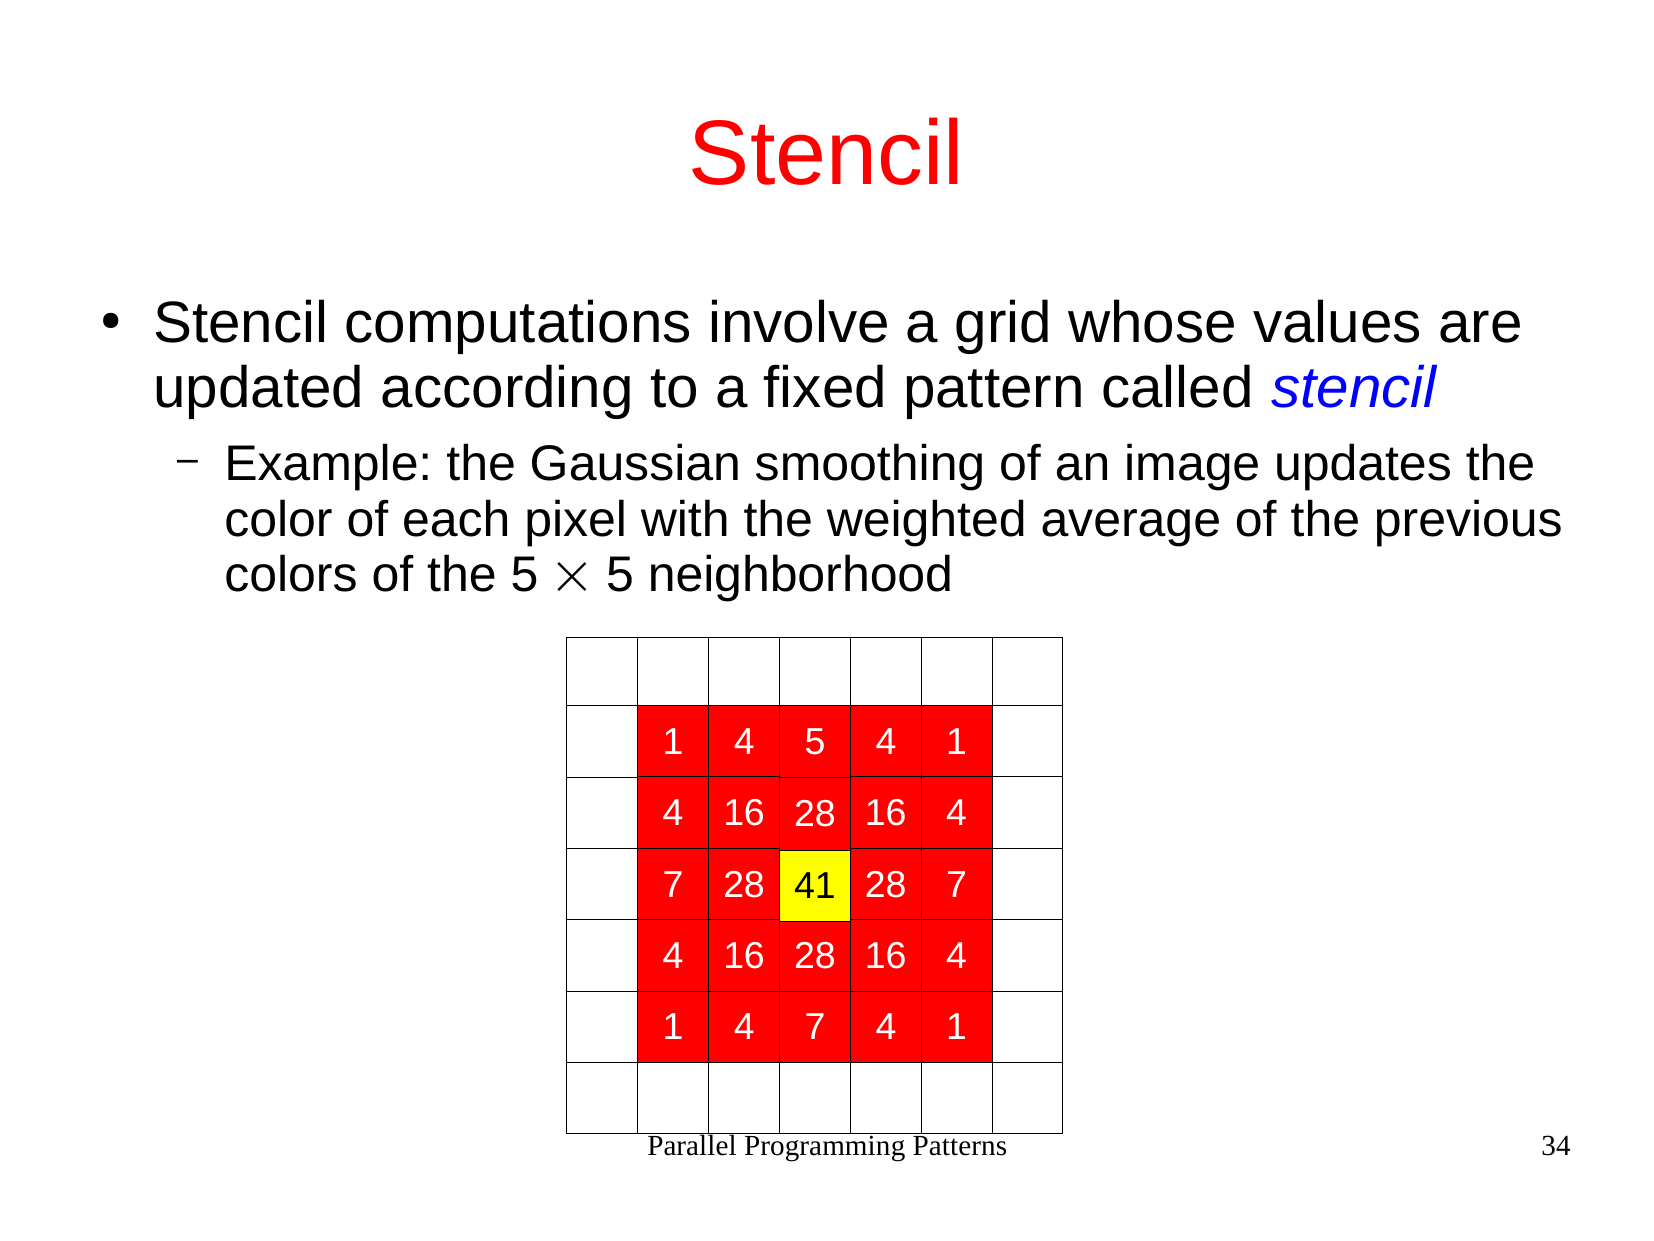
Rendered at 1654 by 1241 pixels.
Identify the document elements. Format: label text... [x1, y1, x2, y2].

text_box 7 [921, 848, 992, 919]
text_box 16 [709, 919, 779, 991]
text_box 5 [779, 706, 851, 777]
text_box 28 [779, 922, 851, 991]
list Stencil computations involve a grid whose values are updated according to a fixed pattern called stencil Example: the Gaussian smoothing of an image updates the color of each pixel with the weighted average of the previous colors of the 5 ´ 5 neighborhood [82, 290, 1571, 1109]
text_box 28 [709, 848, 780, 919]
text_box 7 [779, 991, 851, 1062]
text_box 16 [850, 776, 921, 848]
text_box 4 [851, 991, 921, 1062]
text_box 1 [638, 991, 709, 1062]
text_box 4 [921, 919, 992, 991]
text_box 16 [851, 919, 921, 991]
text_box 4 [851, 706, 921, 776]
text_box 4 [638, 776, 709, 848]
text_box 4 [709, 706, 779, 776]
text_box 1 [638, 706, 709, 776]
text_box 28 [779, 777, 851, 850]
text_box 1 [921, 991, 992, 1062]
text_box 4 [638, 919, 709, 991]
text_box 28 [850, 848, 921, 919]
text_box 4 [709, 991, 779, 1062]
text_box 7 [638, 848, 709, 919]
text_box [566, 637, 1063, 1134]
text_box 1 [921, 706, 992, 776]
text_box 16 [709, 776, 779, 848]
title Stencil [82, 49, 1571, 257]
text_box 4 [921, 776, 992, 848]
text_box 41 [779, 850, 851, 922]
